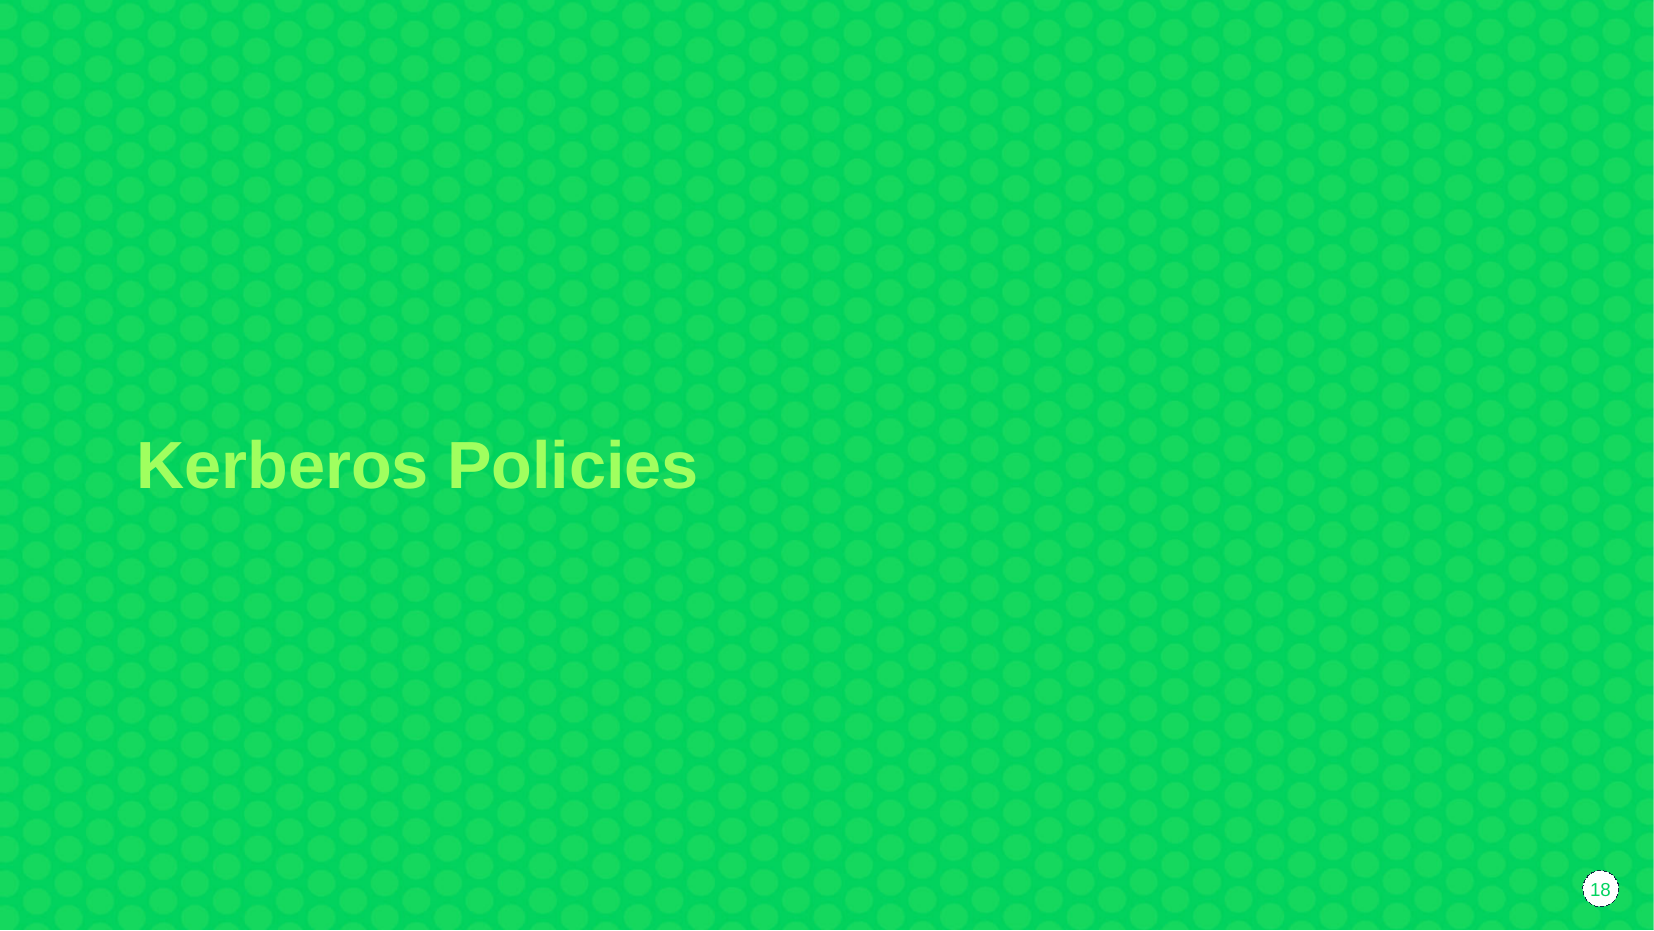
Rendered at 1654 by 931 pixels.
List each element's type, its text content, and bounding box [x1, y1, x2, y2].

title Kerberos Policies [121, 387, 1531, 543]
picture [0, 0, 1654, 930]
